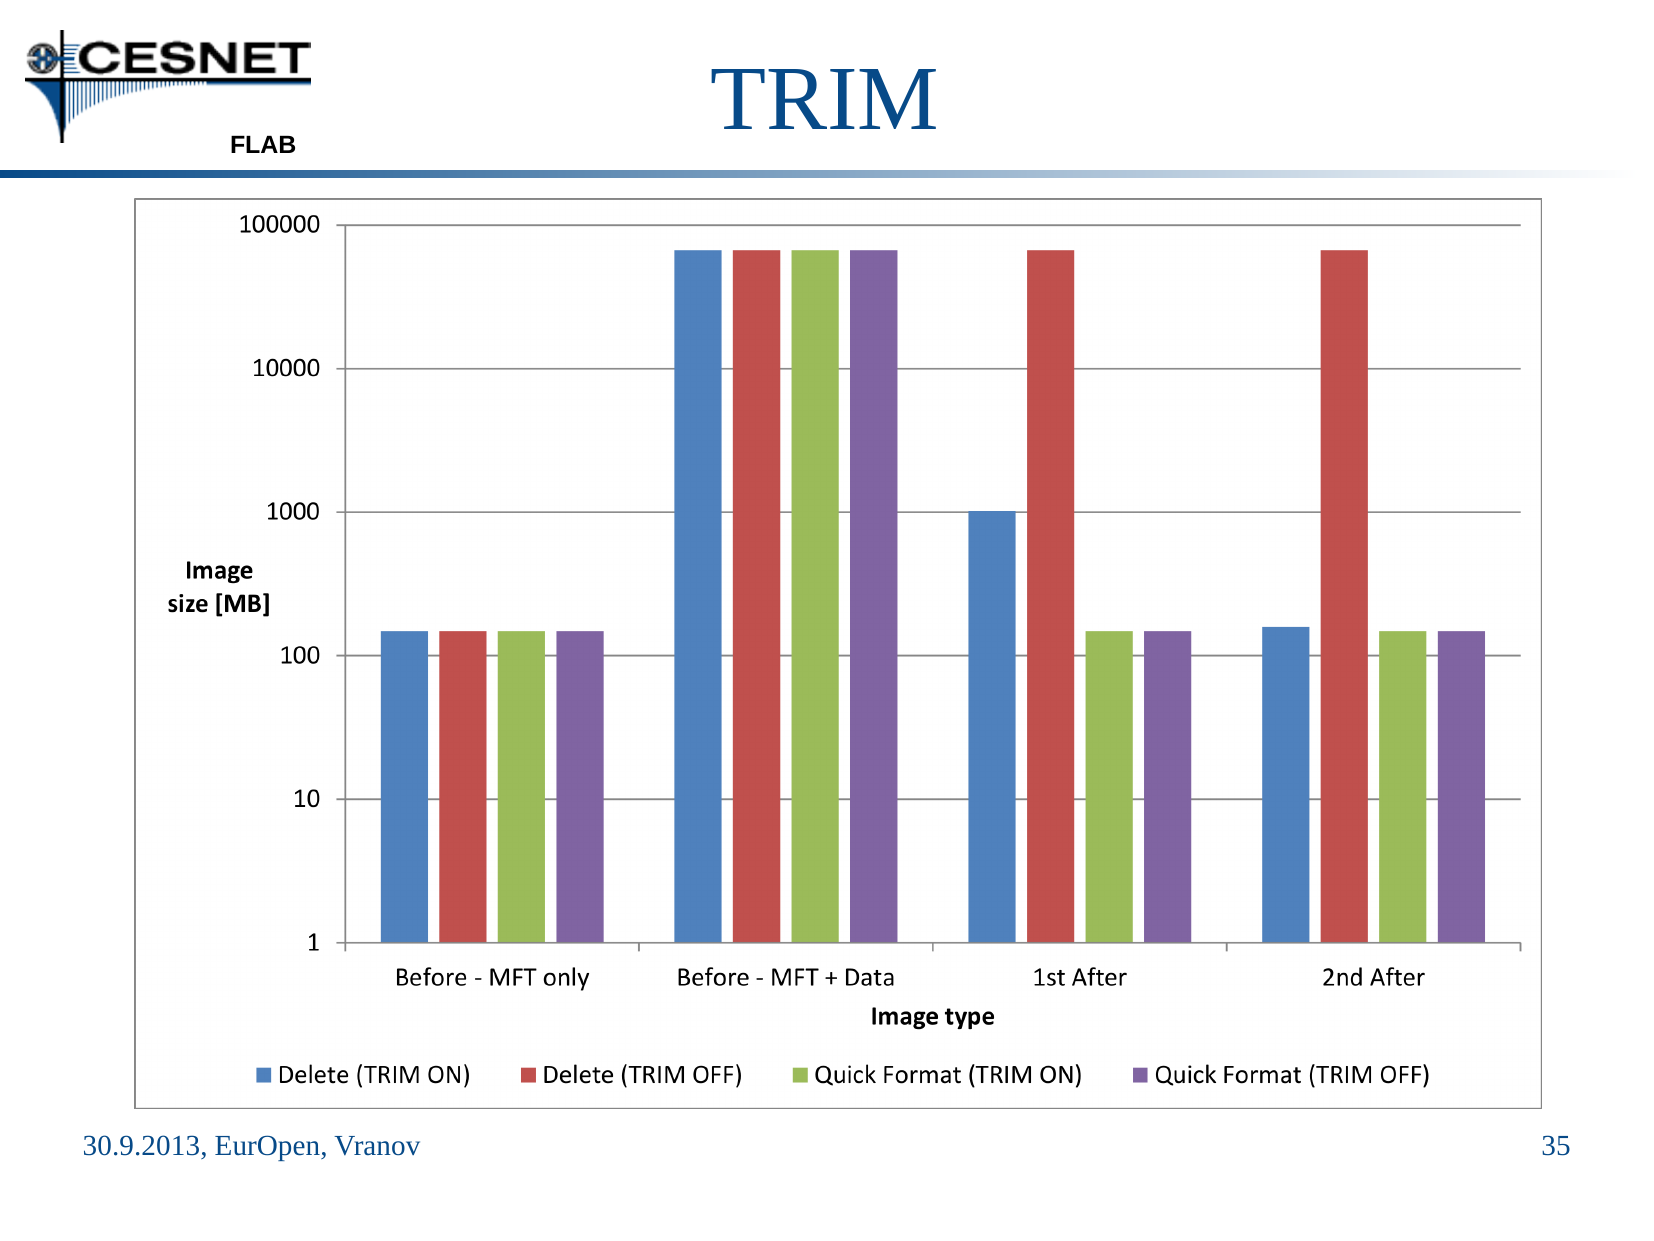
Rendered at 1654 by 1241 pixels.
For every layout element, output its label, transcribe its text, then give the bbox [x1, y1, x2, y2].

title TRIM [79, 47, 1571, 150]
picture [134, 198, 1542, 1109]
picture [25, 30, 311, 143]
